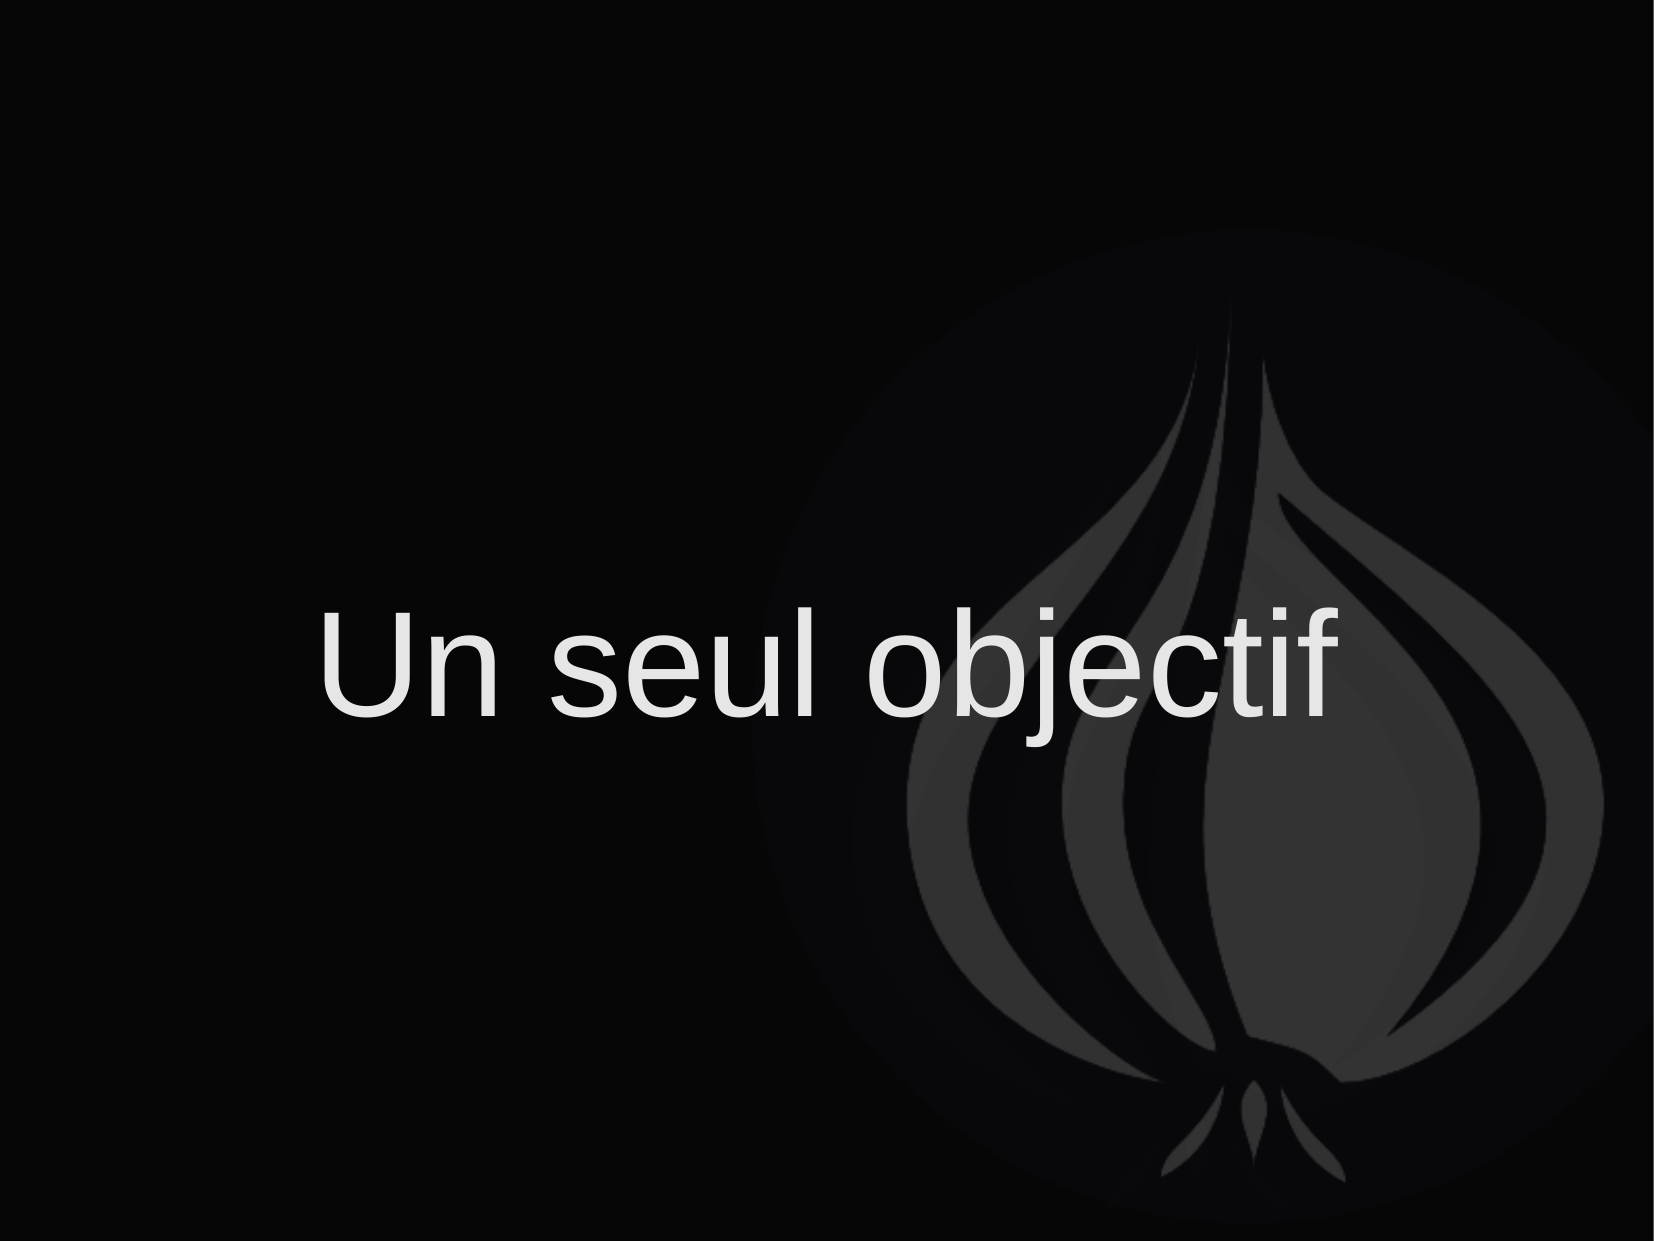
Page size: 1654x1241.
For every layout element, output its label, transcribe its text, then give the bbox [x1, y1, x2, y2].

picture [0, 0, 1654, 1241]
subtitle Un seul objectif [82, 118, 1571, 1211]
